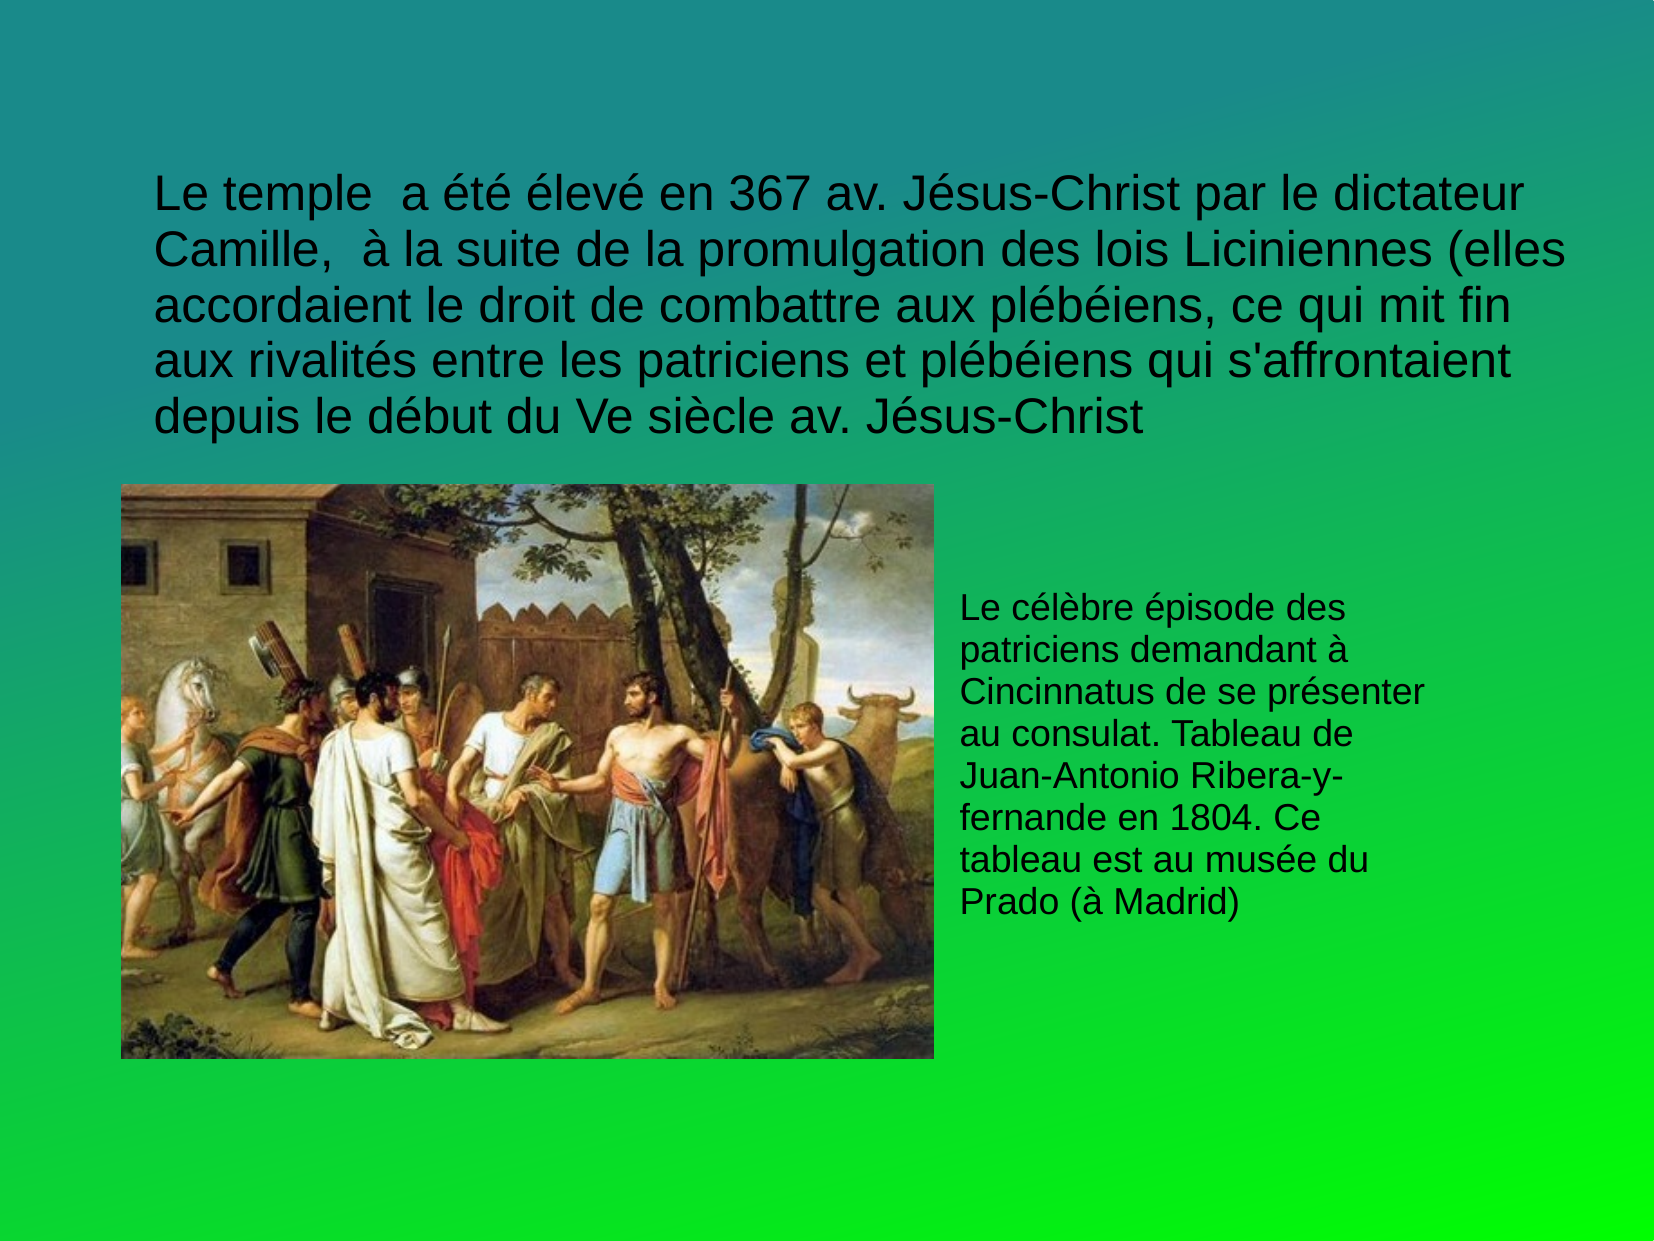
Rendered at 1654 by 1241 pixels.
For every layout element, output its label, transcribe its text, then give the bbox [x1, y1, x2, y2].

list Le temple a été élevé en 367 av. Jésus-Christ par le dictateur Camille, à la suite de la promulgation des lois Liciniennes (elles accordaient le droit de combattre aux plébéiens, ce qui mit fin aux rivalités entre les patriciens et plébéiens qui s'affrontaient depuis le début du Ve siècle av. Jésus-Christ [82, 165, 1571, 1109]
text_box Le célèbre épisode des patriciens demandant à Cincinnatus de se présenter au consulat. Tableau de Juan-Antonio Ribera-y-fernande en 1804. Ce tableau est au musée du Prado (à Madrid) [944, 579, 1441, 931]
picture [121, 484, 934, 1059]
